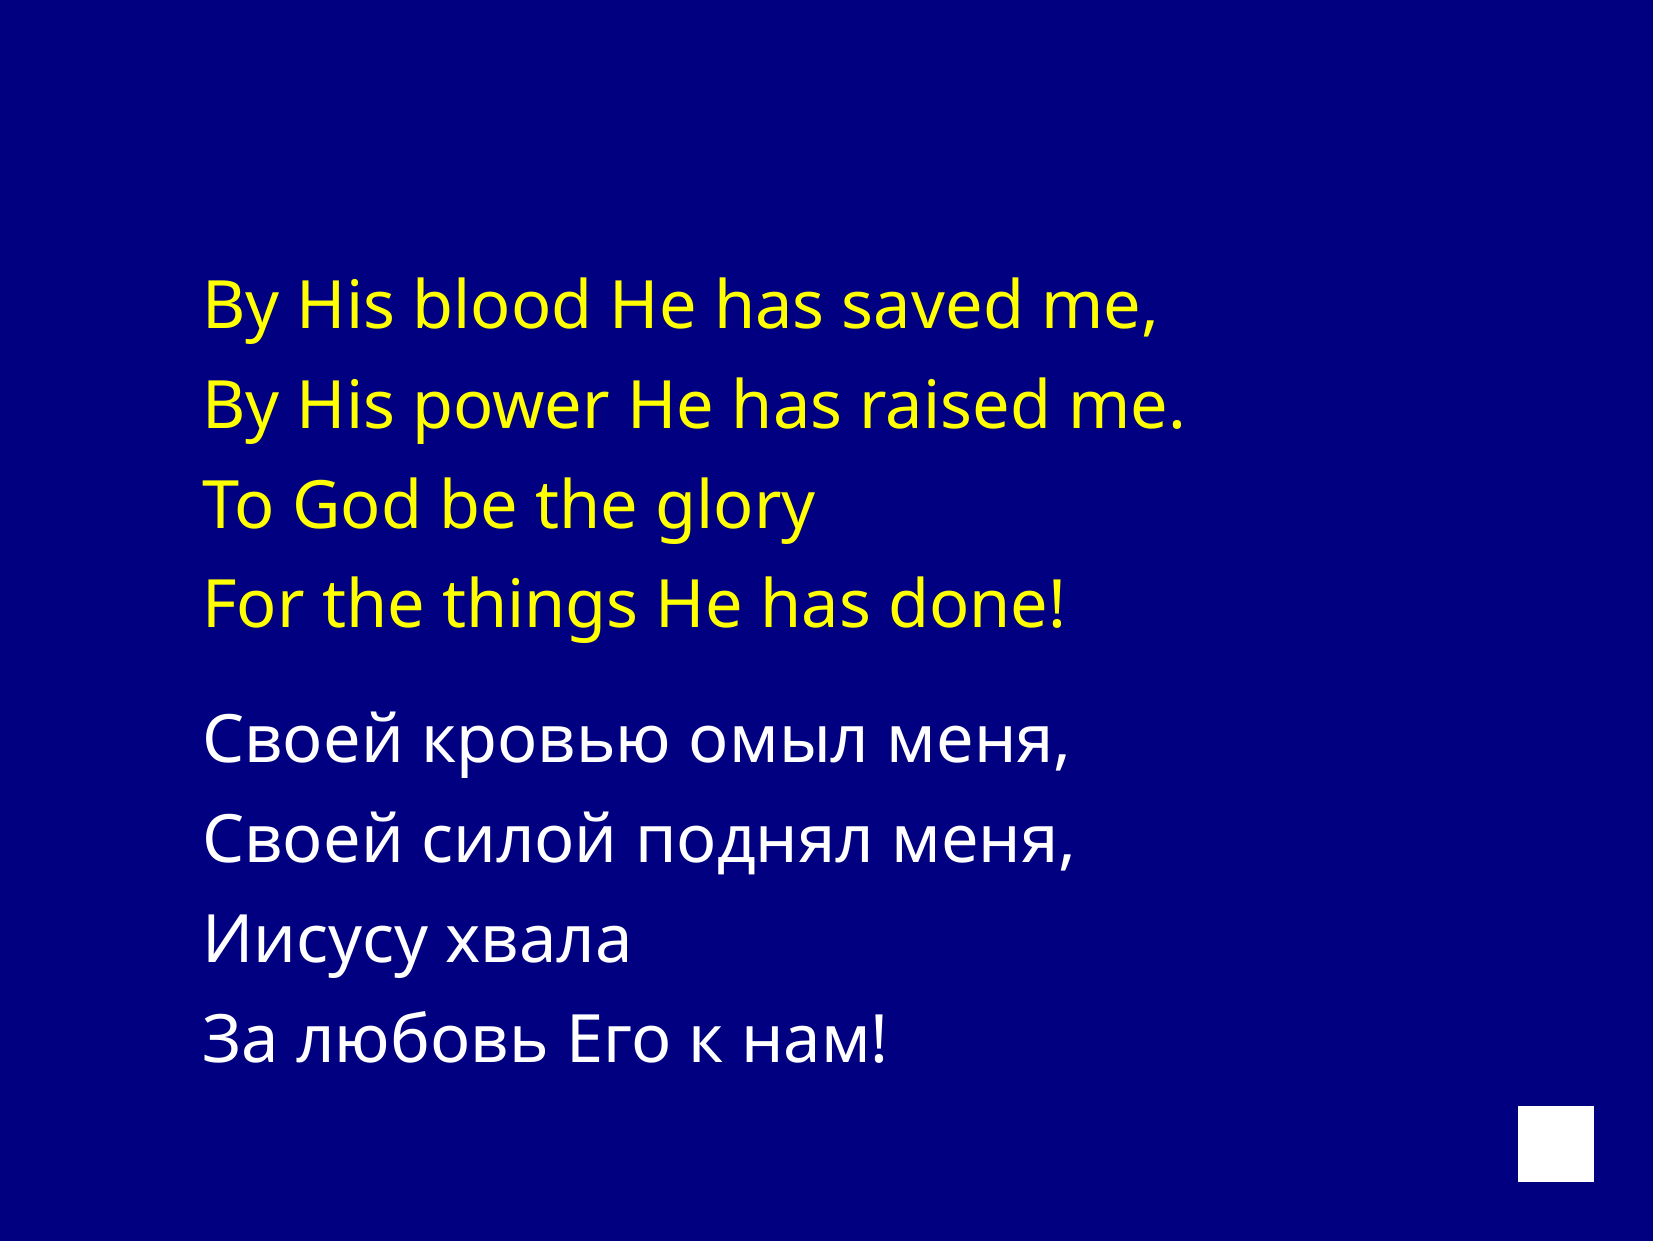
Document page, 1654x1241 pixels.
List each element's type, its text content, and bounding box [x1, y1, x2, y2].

text_box Своей кровью омыл меня, Своей силой поднял меня, Иисусу хвала За любовь Его к нам! [75, 675, 1576, 1163]
text_box [1518, 1106, 1594, 1182]
text_box By His blood He has saved me, By His power He has raised me. To God be the glory For the things He has done! [75, 150, 1576, 638]
